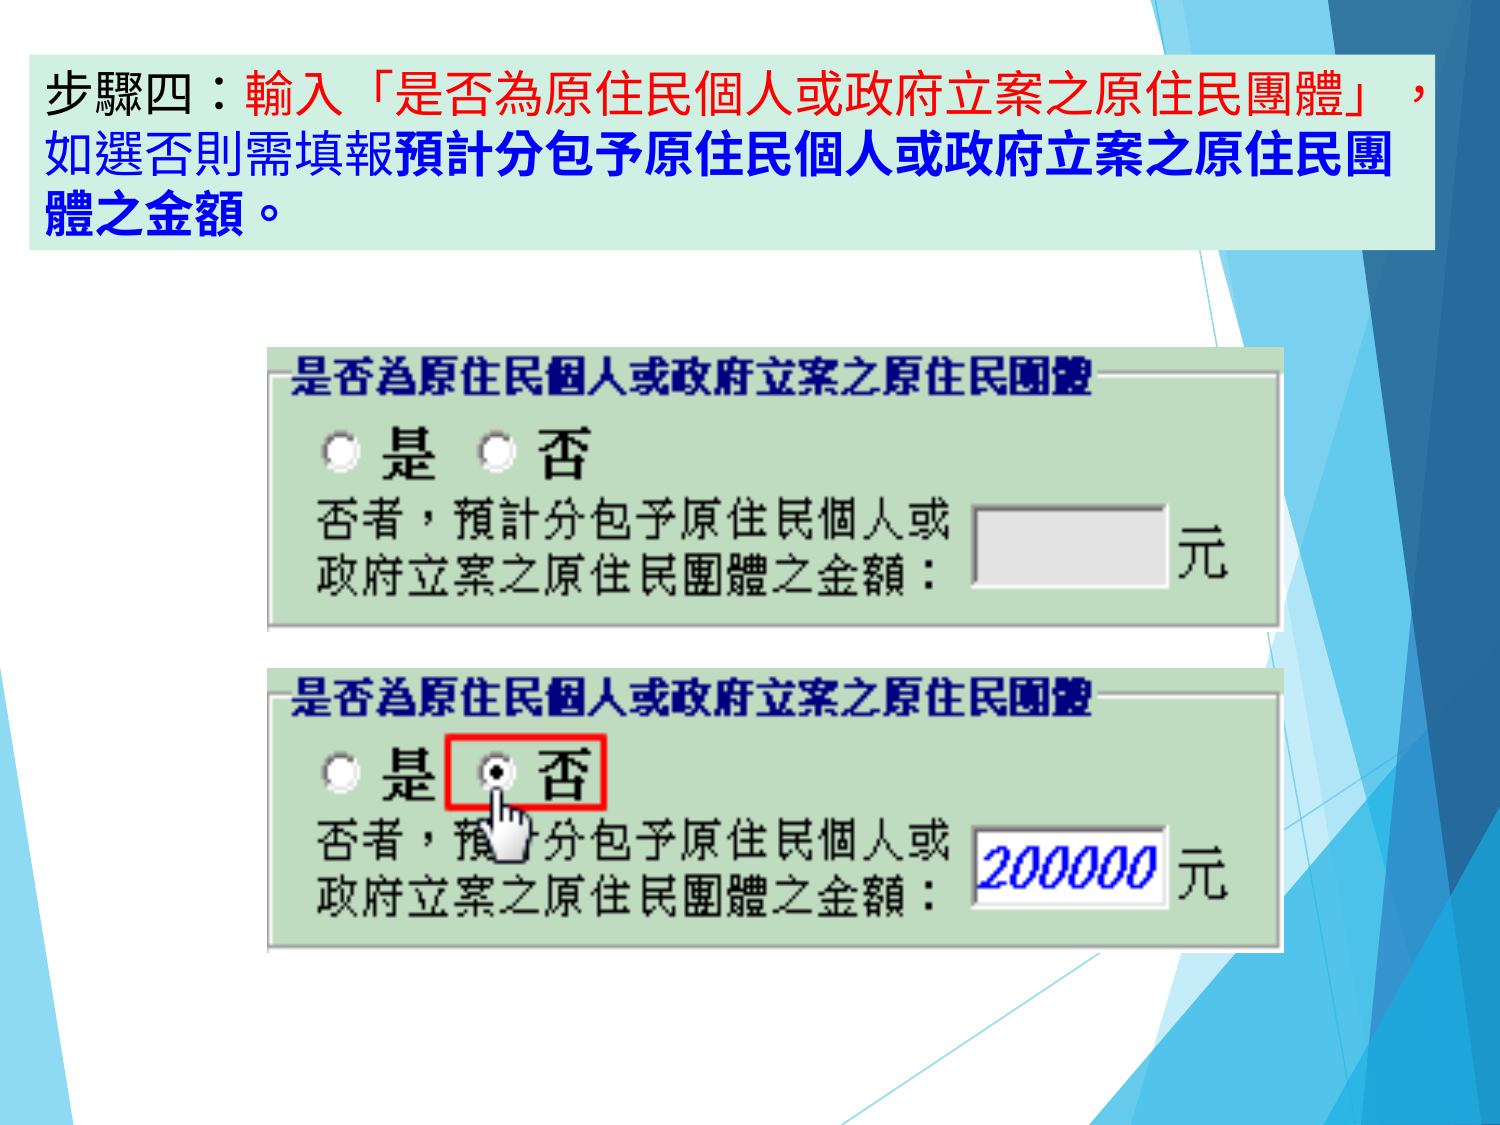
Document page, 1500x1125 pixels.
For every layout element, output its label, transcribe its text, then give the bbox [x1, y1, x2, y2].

picture [267, 347, 1284, 632]
text_box 步驟四：輸入「是否為原住民個人或政府立案之原住民團體」，如選否則需填報預計分包予原住民個人或政府立案之原住民團體之金額。 [29, 54, 1436, 251]
picture [267, 668, 1284, 953]
